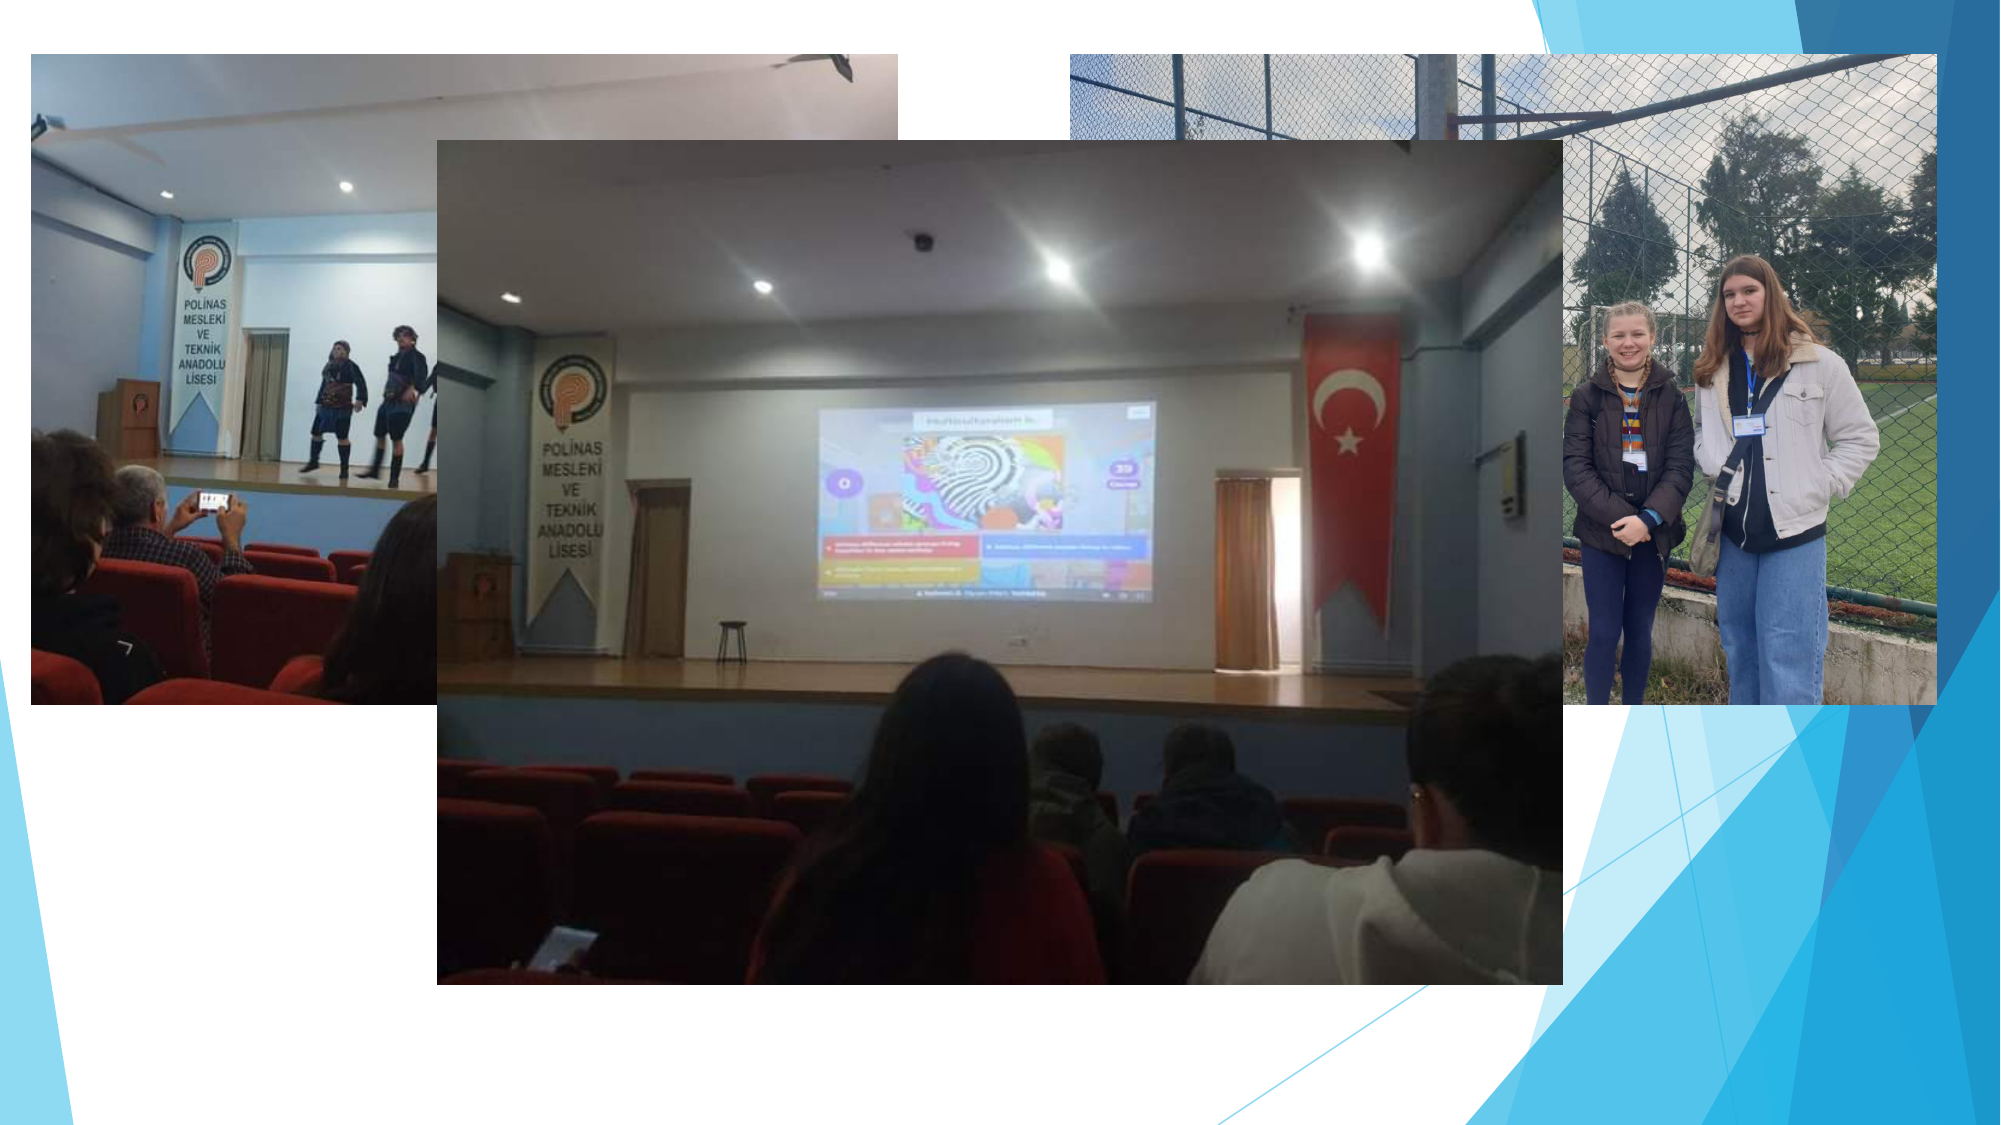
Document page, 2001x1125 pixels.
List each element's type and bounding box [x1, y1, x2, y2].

picture [31, 54, 1937, 985]
